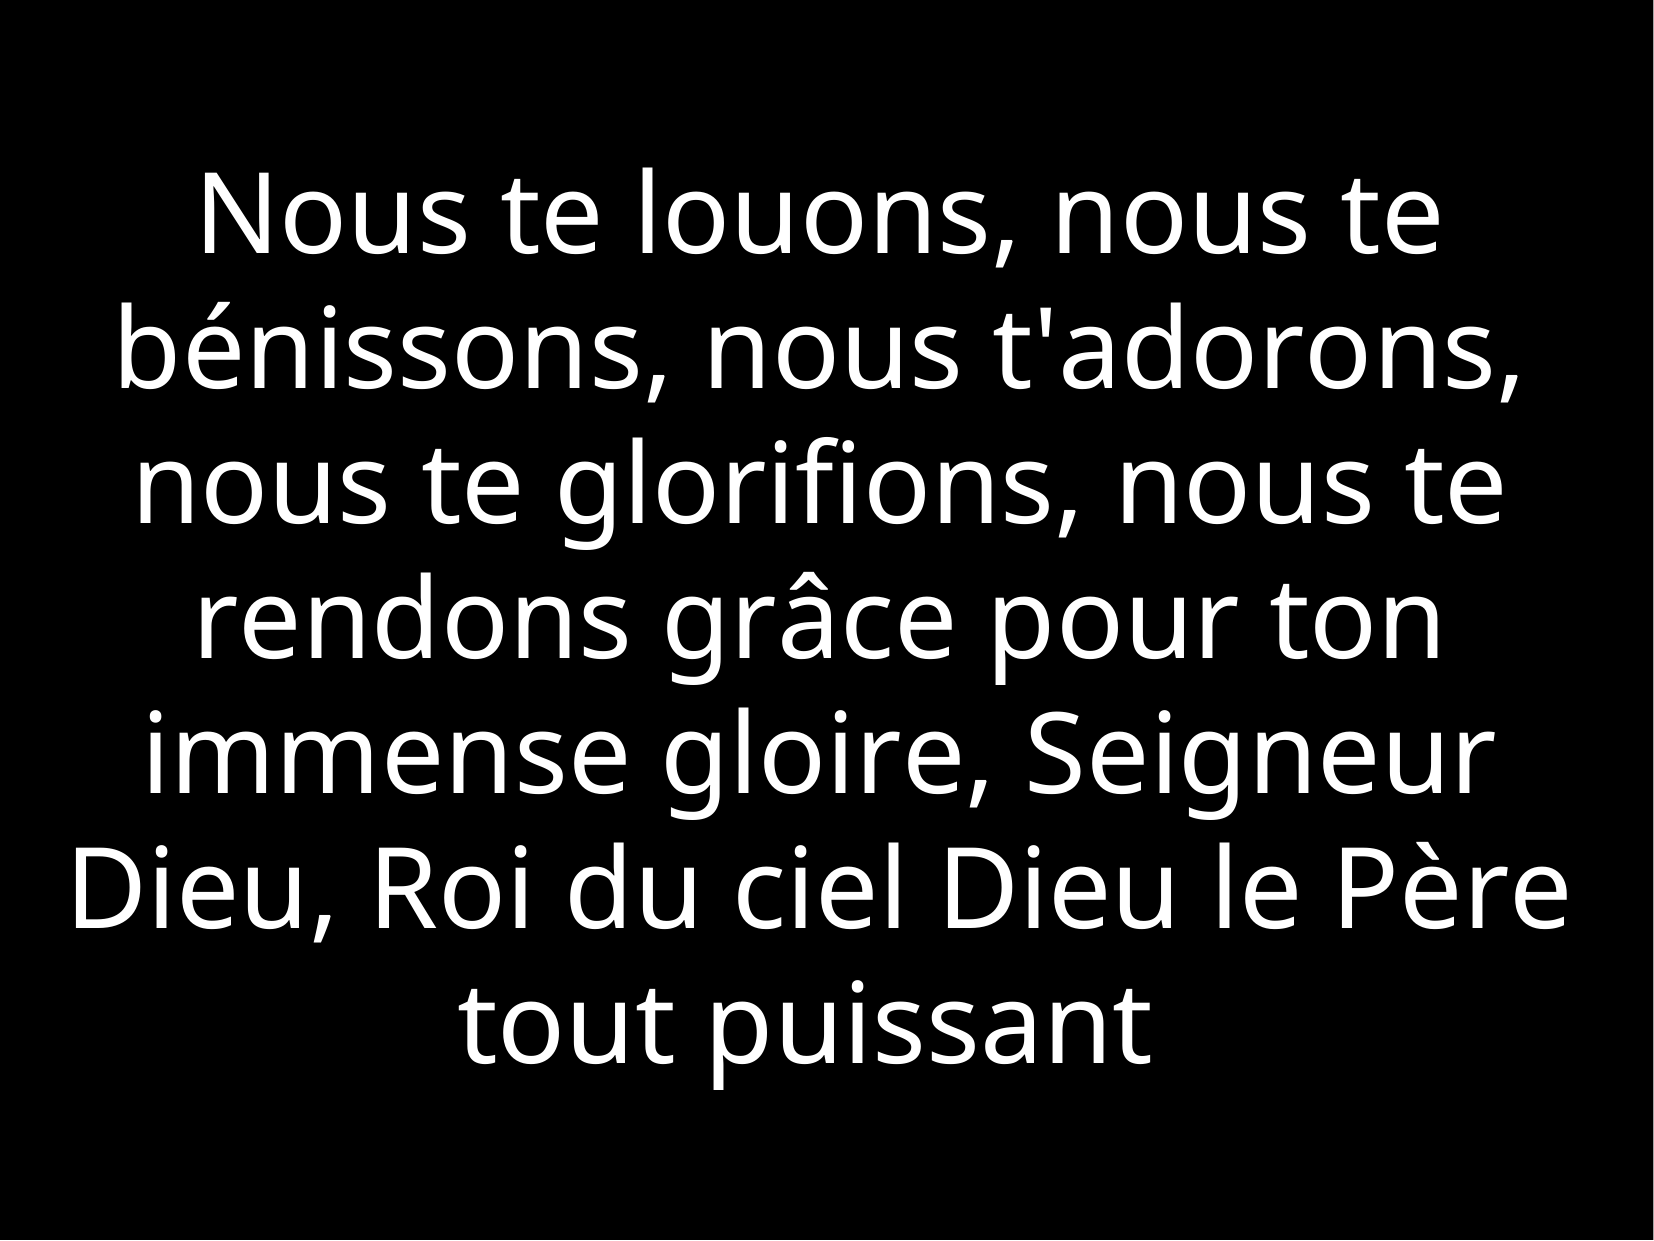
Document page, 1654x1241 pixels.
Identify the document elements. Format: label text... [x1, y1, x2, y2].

title Nous te louons, nous te bénissons, nous t'adorons, nous te glorifions, nous te rendons grâce pour ton immense gloire, Seigneur Dieu, Roi du ciel Dieu le Père tout puissant [25, 324, 1615, 903]
